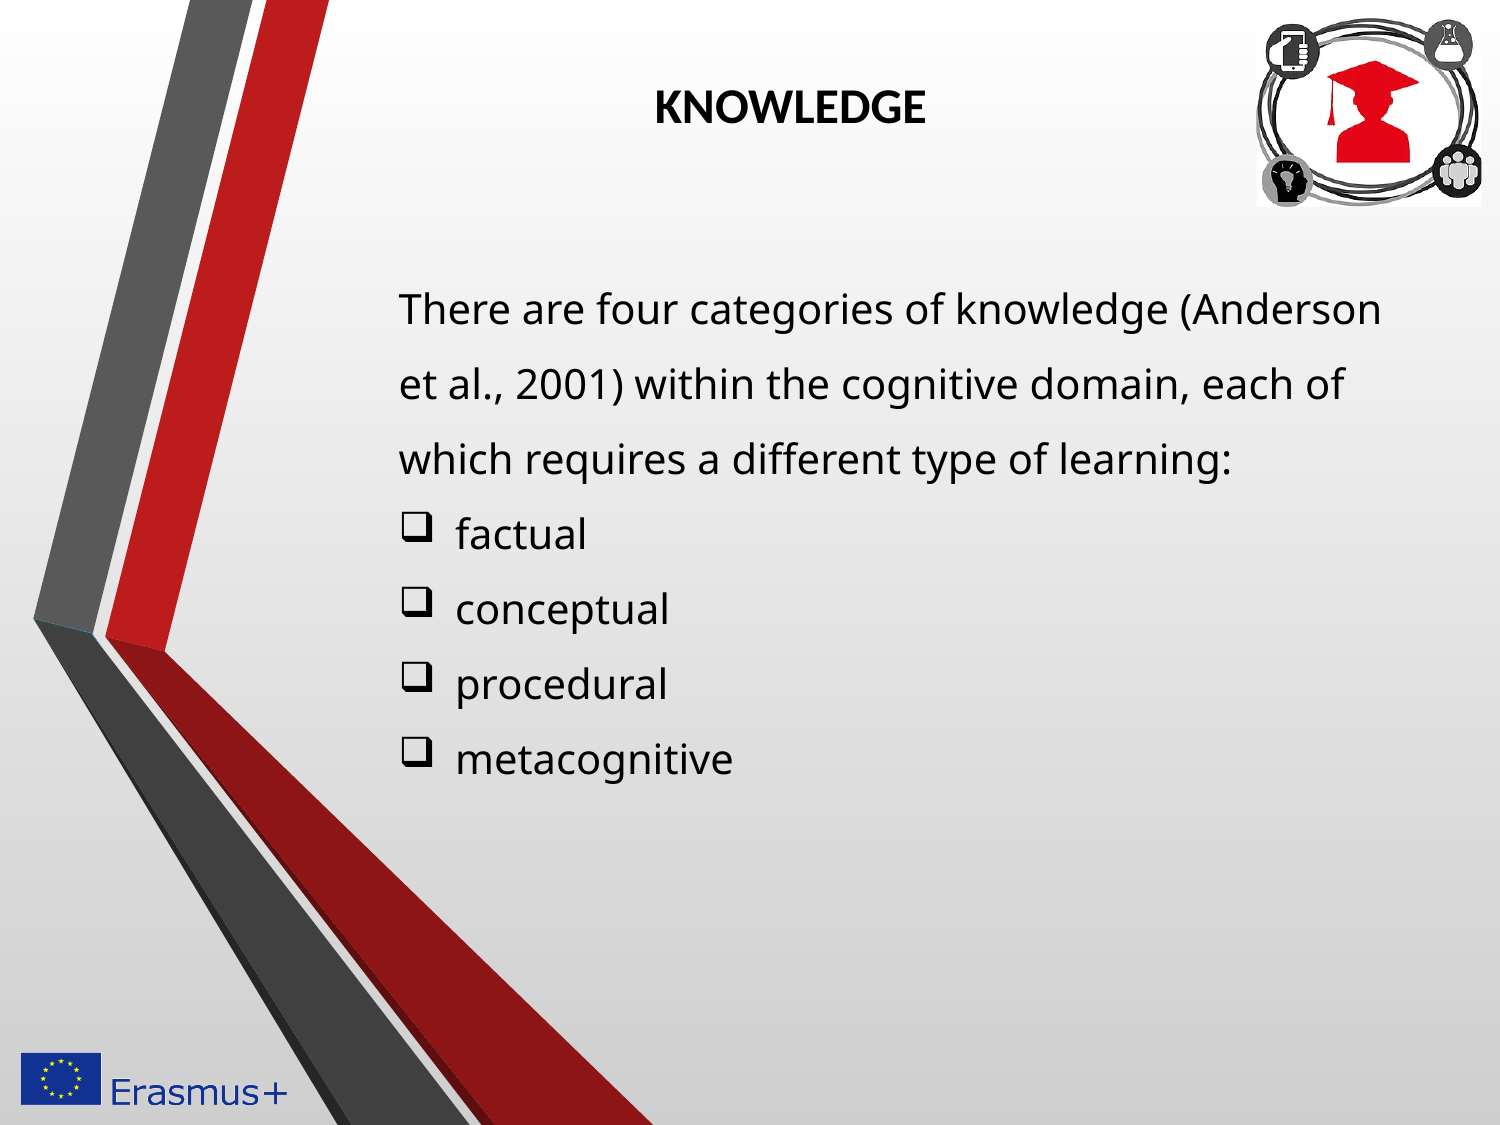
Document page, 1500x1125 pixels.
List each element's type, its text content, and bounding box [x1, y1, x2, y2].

picture [5, 1037, 302, 1120]
picture [1256, 18, 1482, 207]
text_box There are four categories of knowledge (Anderson et al., 2001) within the cognitive domain, each of which requires a different type of learning: factual conceptual procedural metacognitive [383, 250, 1415, 791]
chart [1257, 19, 1483, 209]
text_box KNOWLEDGE [324, 66, 1256, 142]
